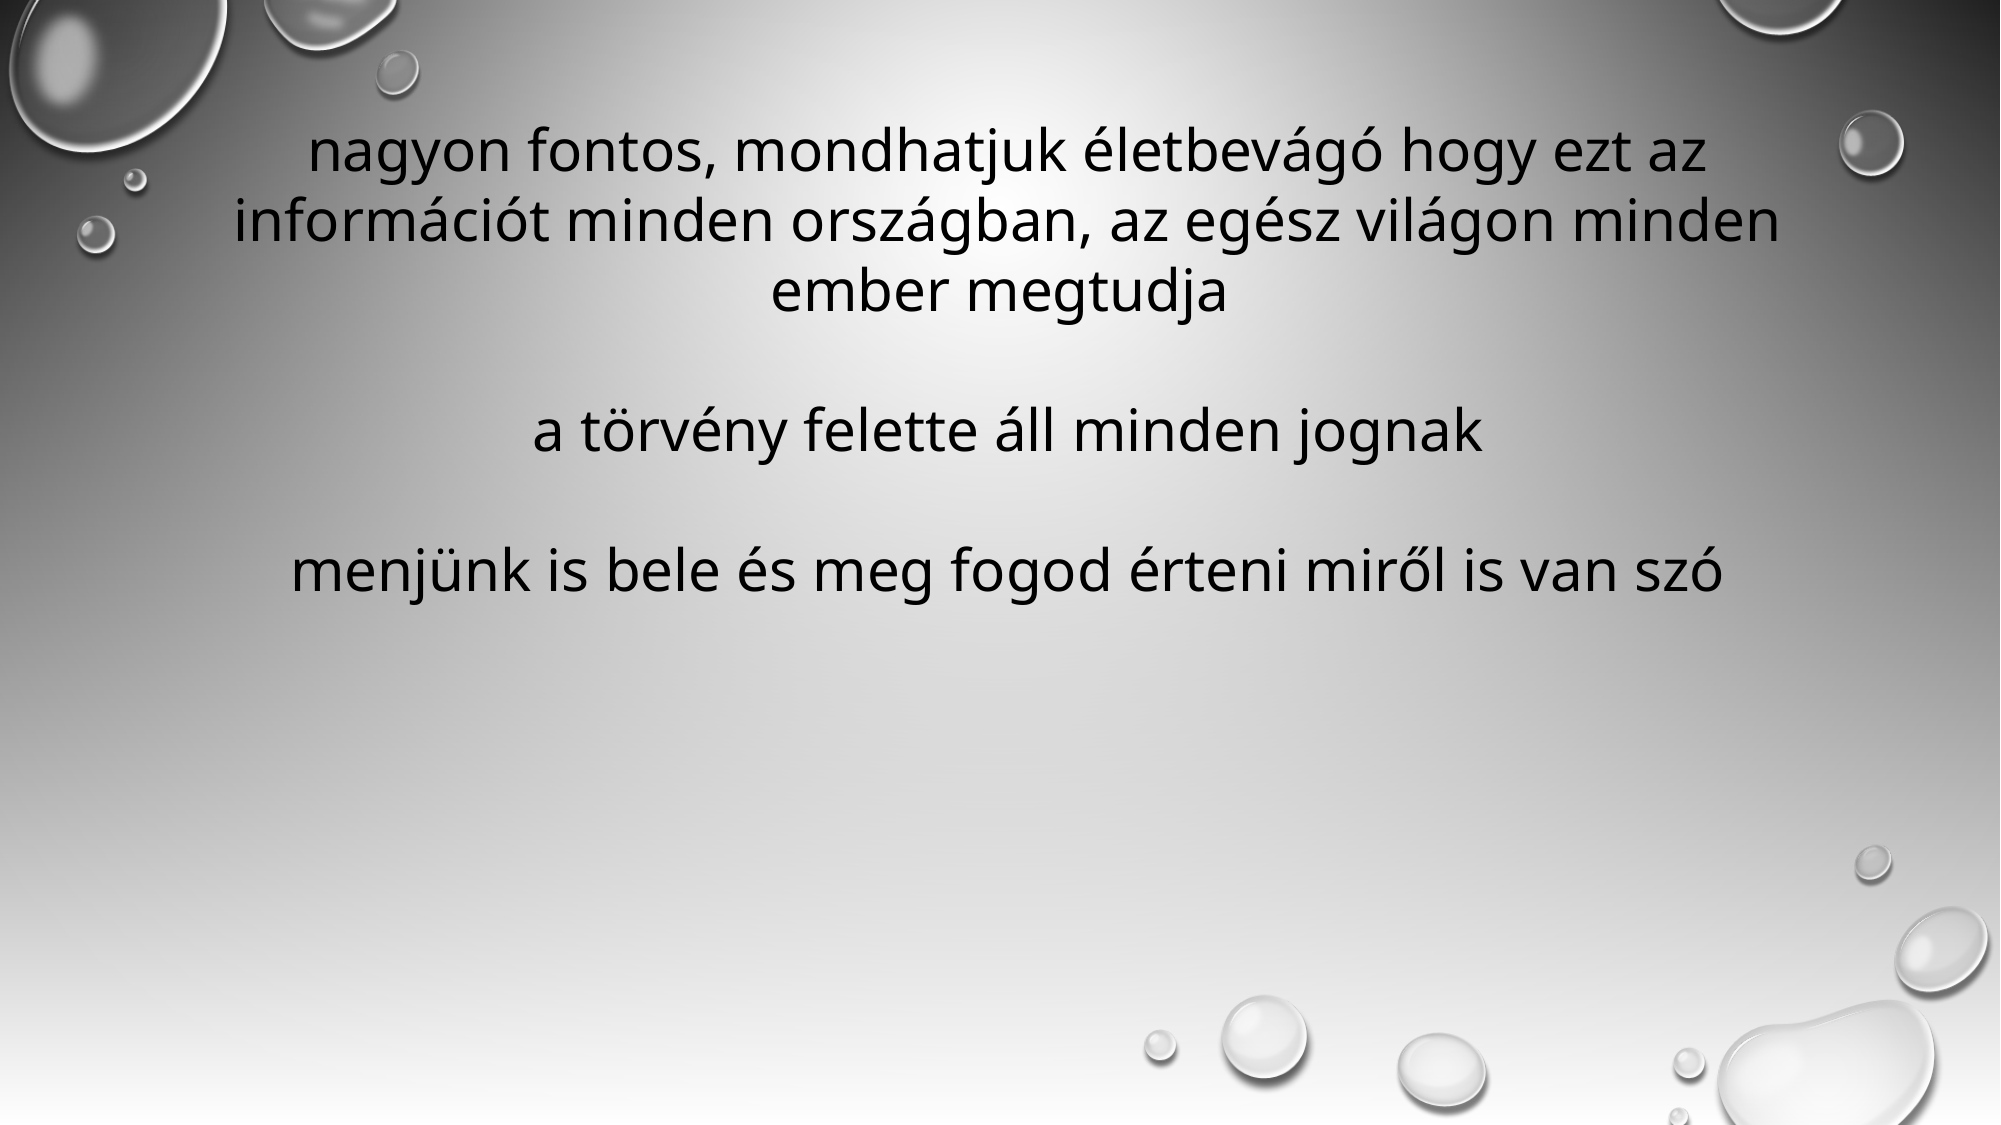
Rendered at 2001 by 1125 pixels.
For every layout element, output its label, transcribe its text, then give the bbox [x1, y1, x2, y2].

picture [0, 0, 2000, 1125]
text_box nagyon fontos, mondhatjuk életbevágó hogy ezt az információt minden országban, az egész világon minden ember megtudja a törvény felette áll minden jognak menjünk is bele és meg fogod érteni miről is van szó [174, 106, 1841, 701]
